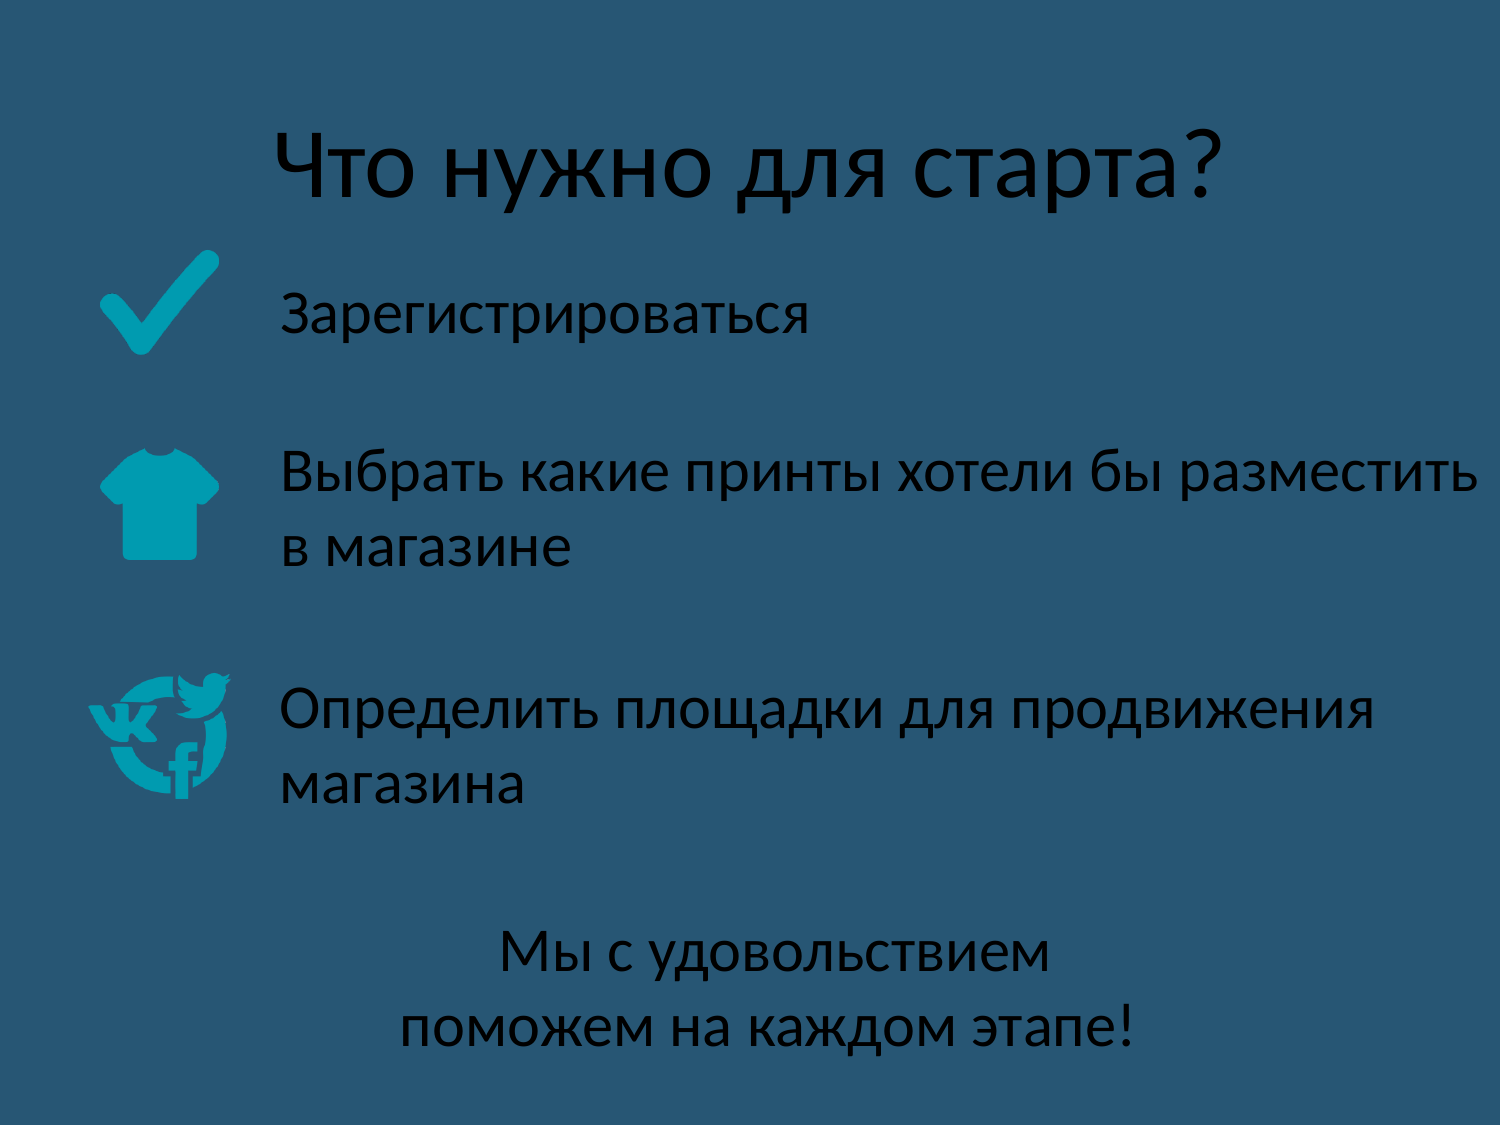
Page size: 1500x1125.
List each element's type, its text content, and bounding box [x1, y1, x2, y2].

picture [100, 448, 219, 560]
title Что нужно для старта? [41, 90, 1459, 209]
text_box Мы с удовольствием поможем на каждом этапе! [273, 901, 1278, 1111]
text_box Определить площадки для продвижения магазина [264, 658, 1392, 899]
picture [88, 672, 231, 800]
text_box Зарегистрироваться [265, 263, 857, 354]
text_box Выбрать какие принты хотели бы разместить в магазине [265, 421, 1496, 662]
picture [100, 249, 219, 355]
